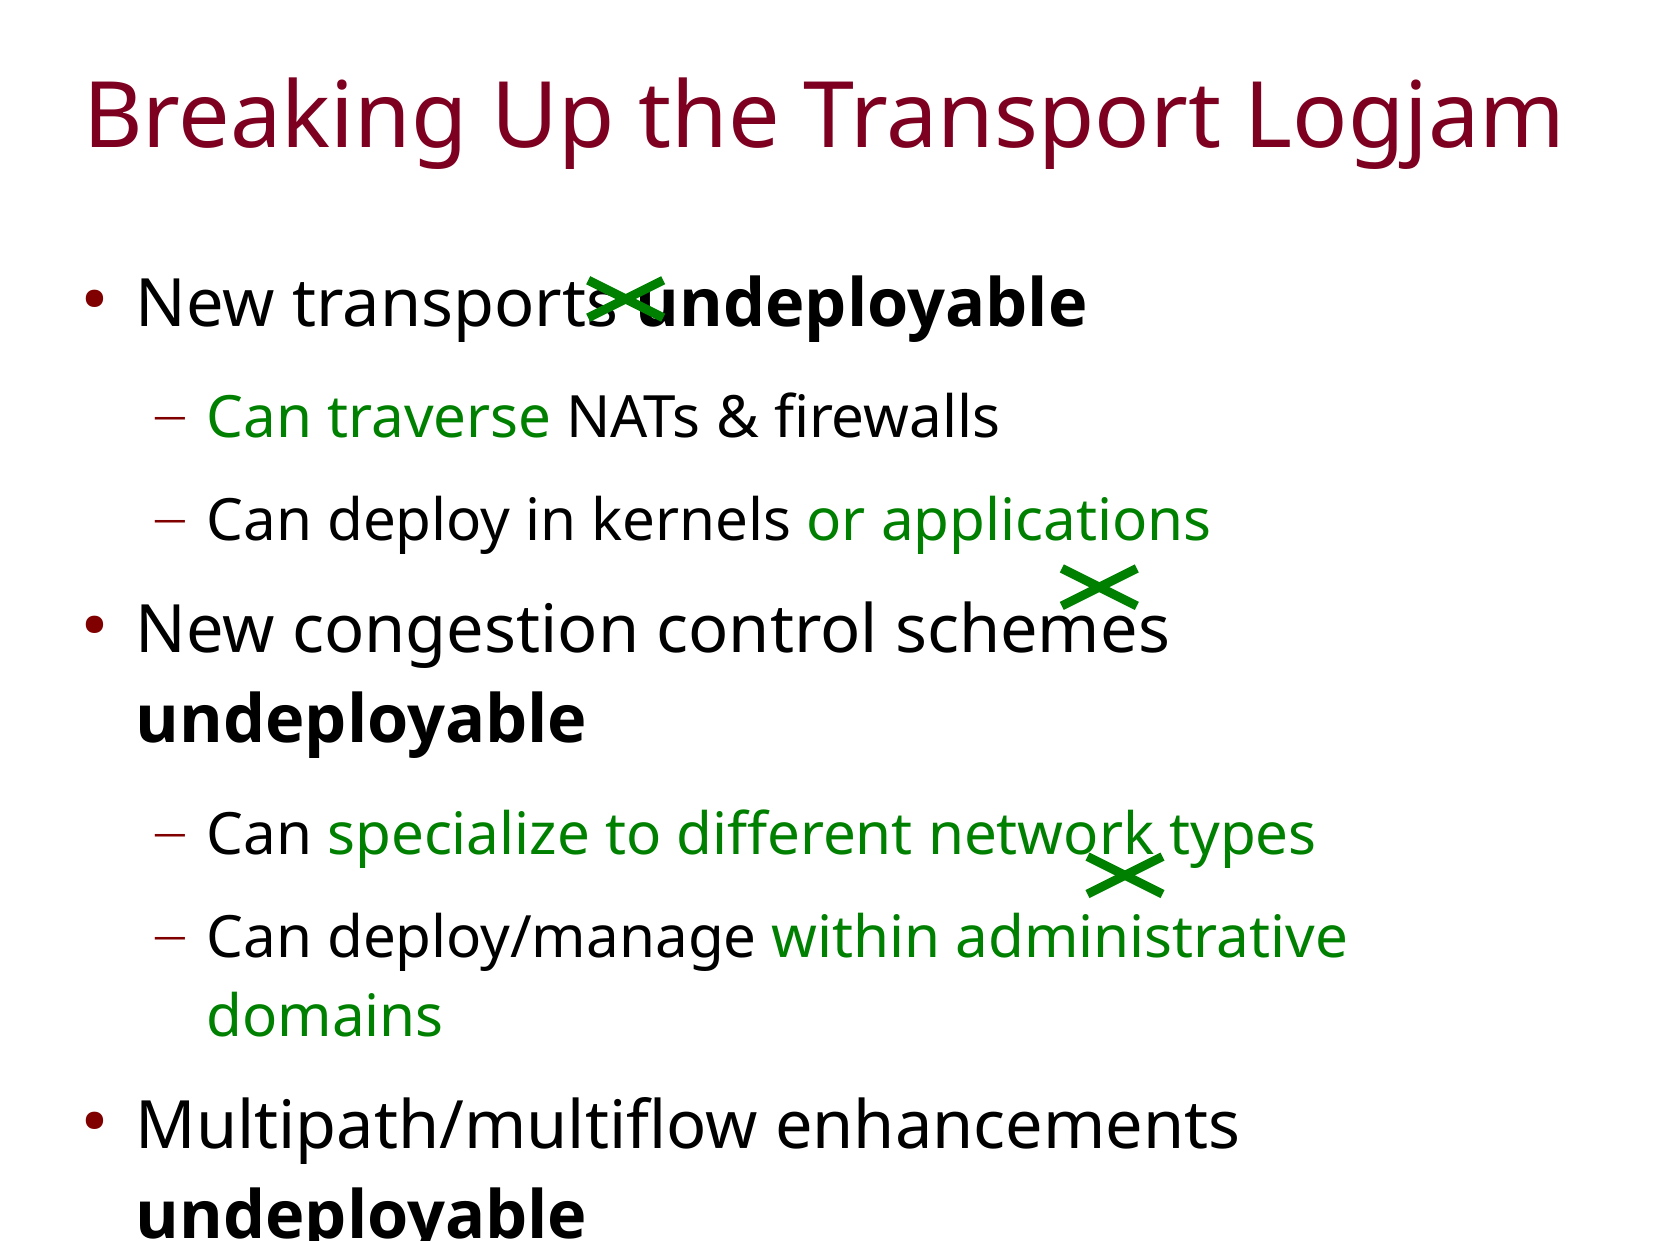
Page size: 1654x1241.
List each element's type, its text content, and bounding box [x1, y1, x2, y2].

list New transports undeployable Can traverse NATs & firewalls Can deploy in kernels or applications New congestion control schemes undeployable Can specialize to different network types Can deploy/manage within administrative domains Multipath/multiflow enhancements undeployable Can deploy/manage within administrative domains [64, 254, 1595, 1074]
title Breaking Up the Transport Logjam [0, 8, 1651, 216]
